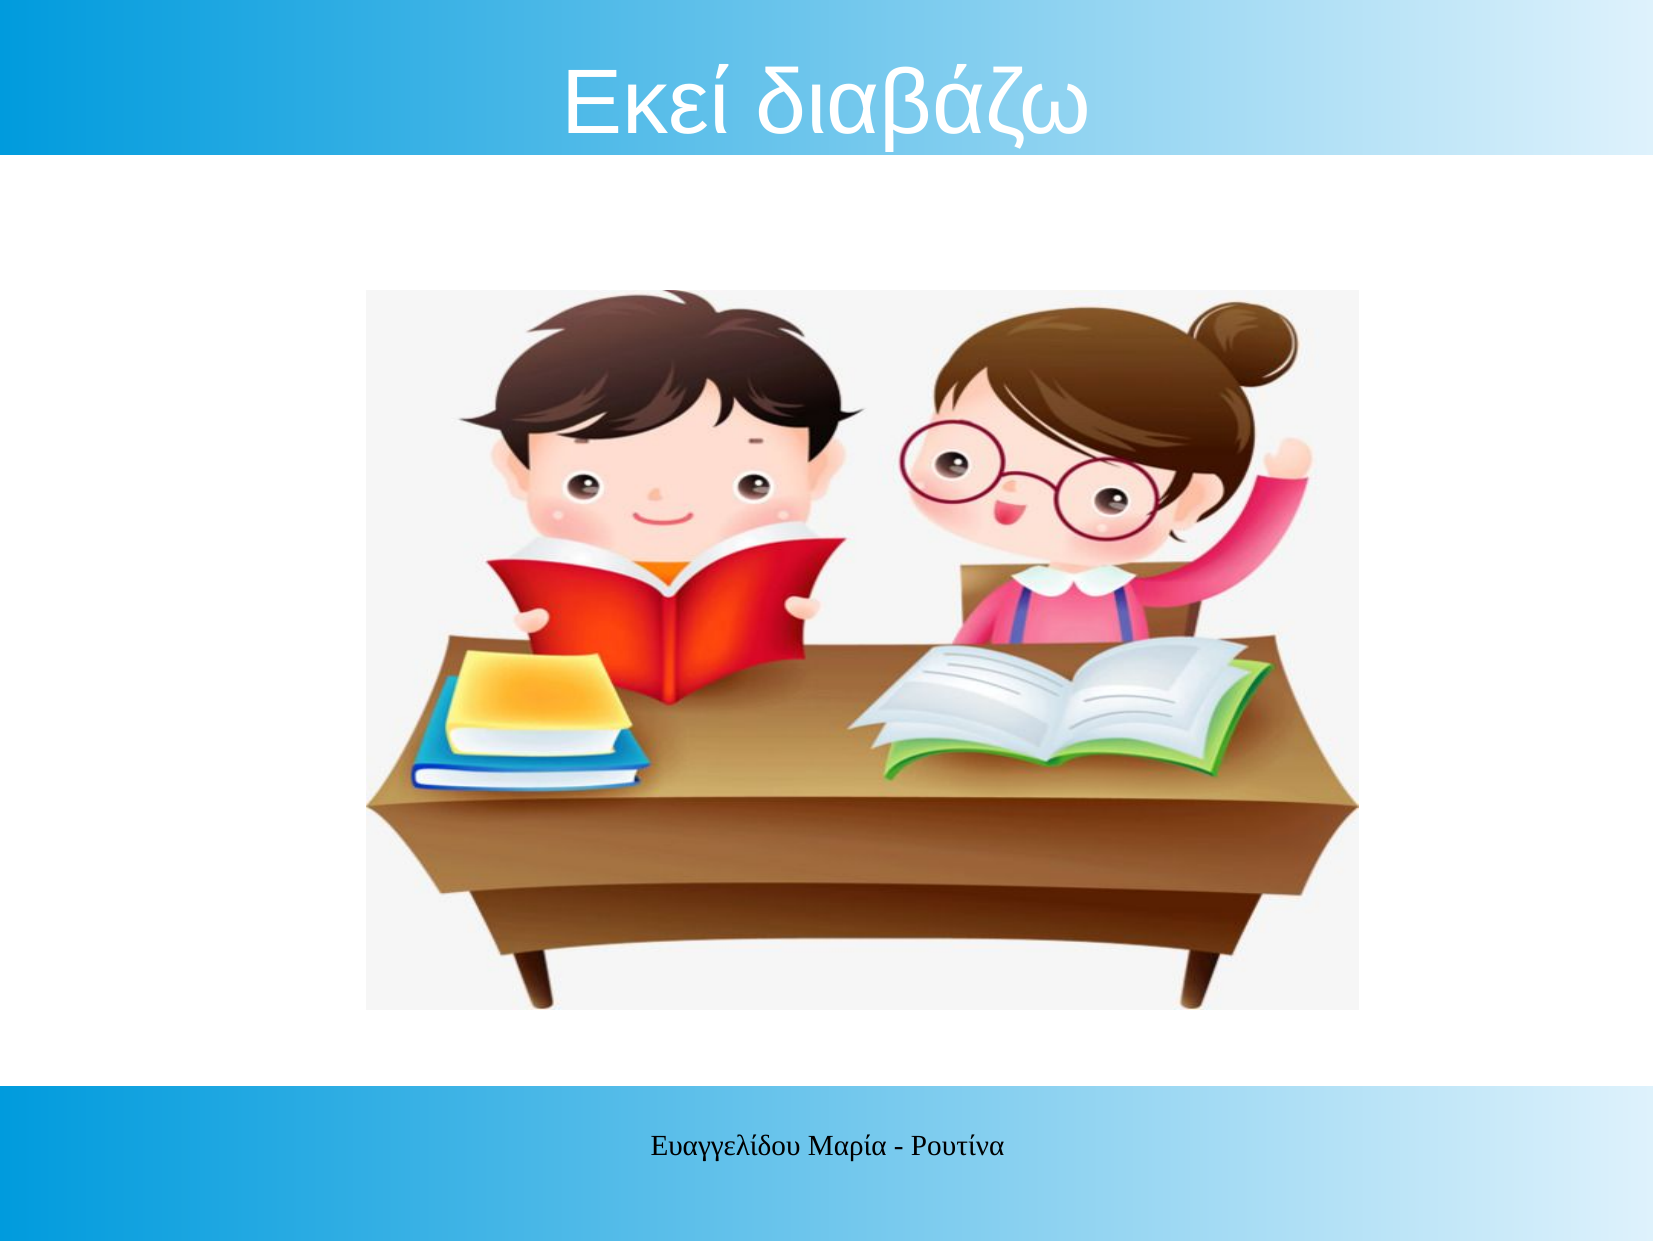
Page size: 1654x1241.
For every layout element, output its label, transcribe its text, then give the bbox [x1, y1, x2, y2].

picture [366, 290, 1359, 1010]
title Εκεί διαβάζω [82, 49, 1571, 155]
